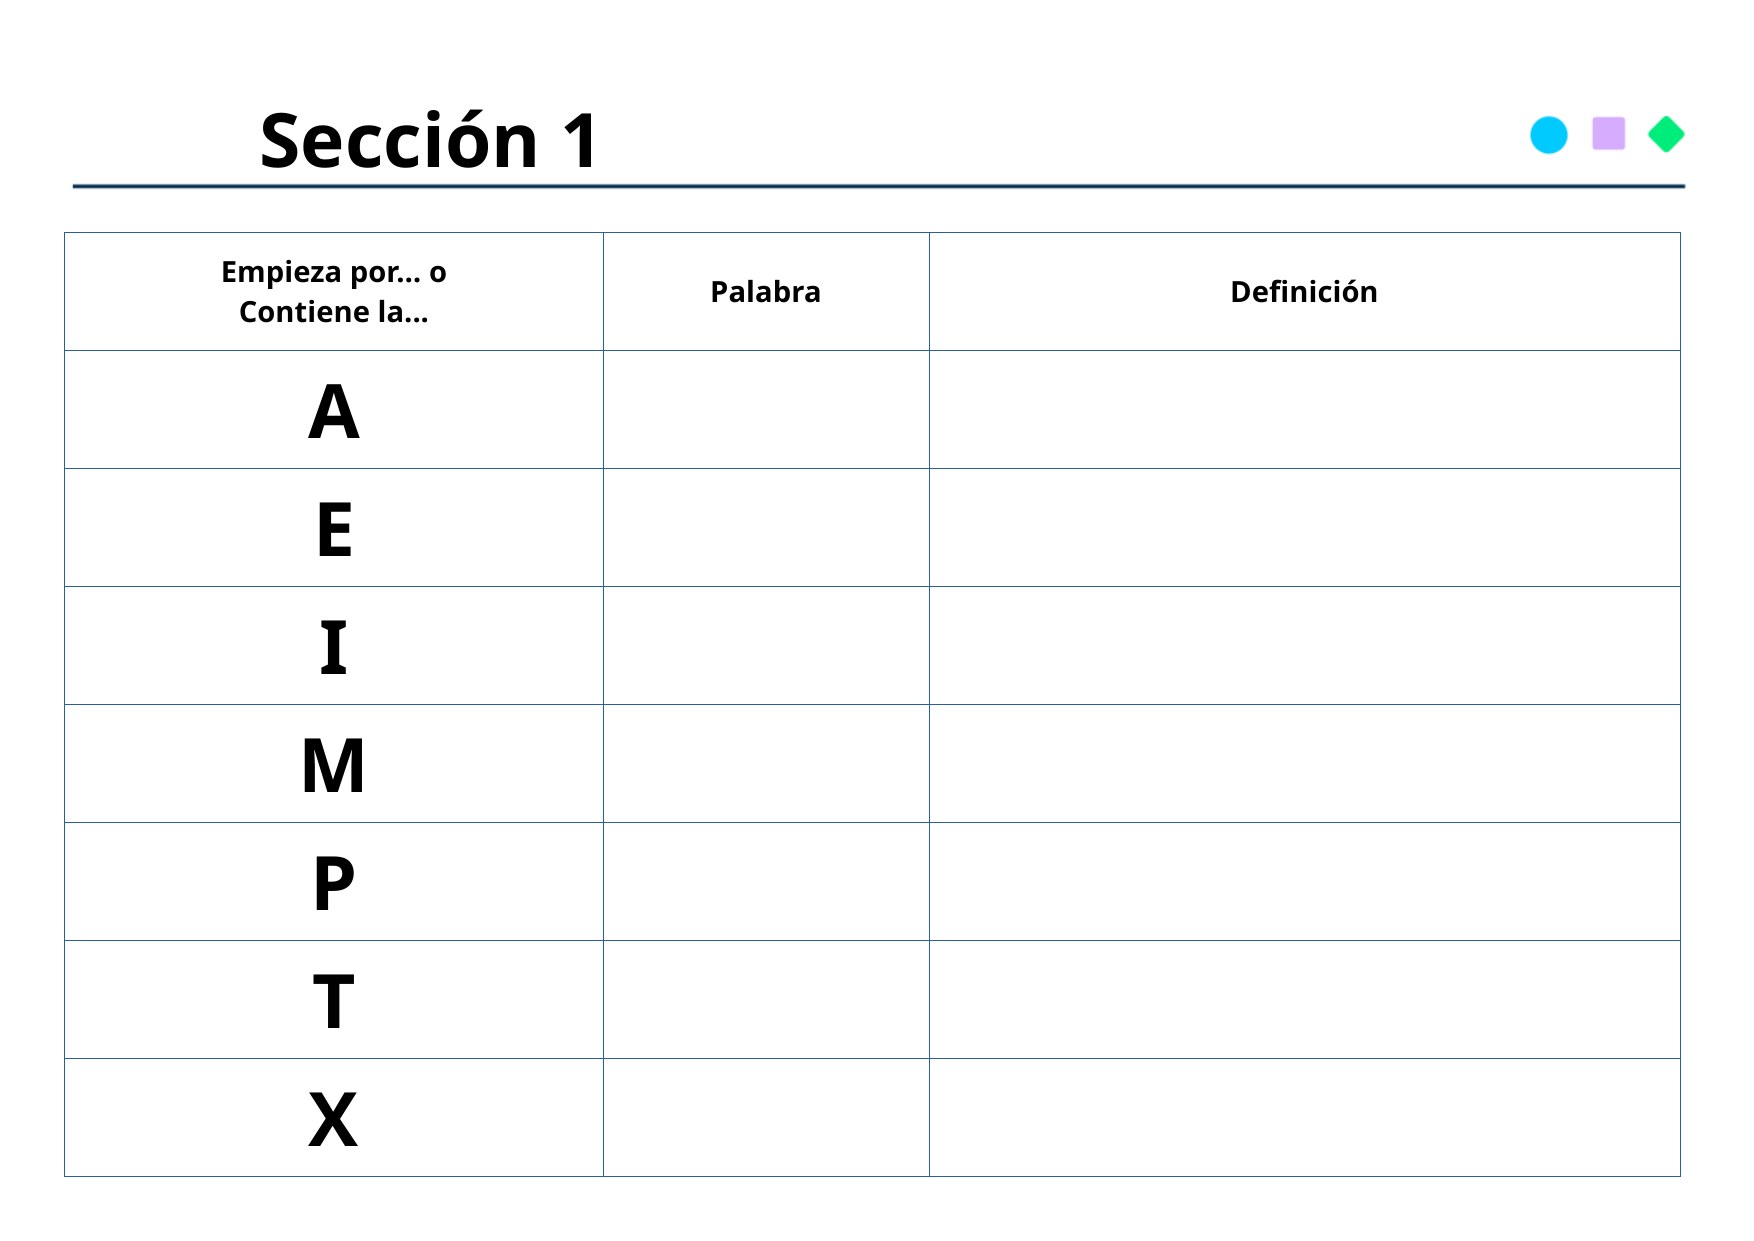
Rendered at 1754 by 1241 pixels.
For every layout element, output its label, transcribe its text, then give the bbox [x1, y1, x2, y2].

table_cell [930, 351, 1680, 468]
table_cell [604, 1059, 929, 1176]
table_cell X [65, 1059, 603, 1176]
picture [809, 88, 1695, 211]
title Sección 1 [54, 64, 809, 213]
table_header Empieza por… o Contiene la... [65, 233, 603, 350]
table_cell [604, 823, 929, 940]
table_cell [930, 705, 1680, 822]
table_cell [930, 587, 1680, 704]
table_cell [930, 469, 1680, 586]
table_cell [930, 941, 1680, 1058]
table_cell [930, 1059, 1680, 1176]
table_cell [930, 823, 1680, 940]
table_cell [604, 941, 929, 1058]
table_cell A [65, 351, 603, 468]
table_cell P [65, 823, 603, 940]
table_cell [604, 587, 929, 704]
table_cell I [65, 587, 603, 704]
table_header Definición [930, 233, 1680, 350]
table_cell E [65, 469, 603, 586]
table_cell [604, 351, 929, 468]
table_cell [604, 469, 929, 586]
table_header Palabra [604, 233, 929, 350]
table_cell M [65, 705, 603, 822]
table_cell T [65, 941, 603, 1058]
table_cell [604, 705, 929, 822]
